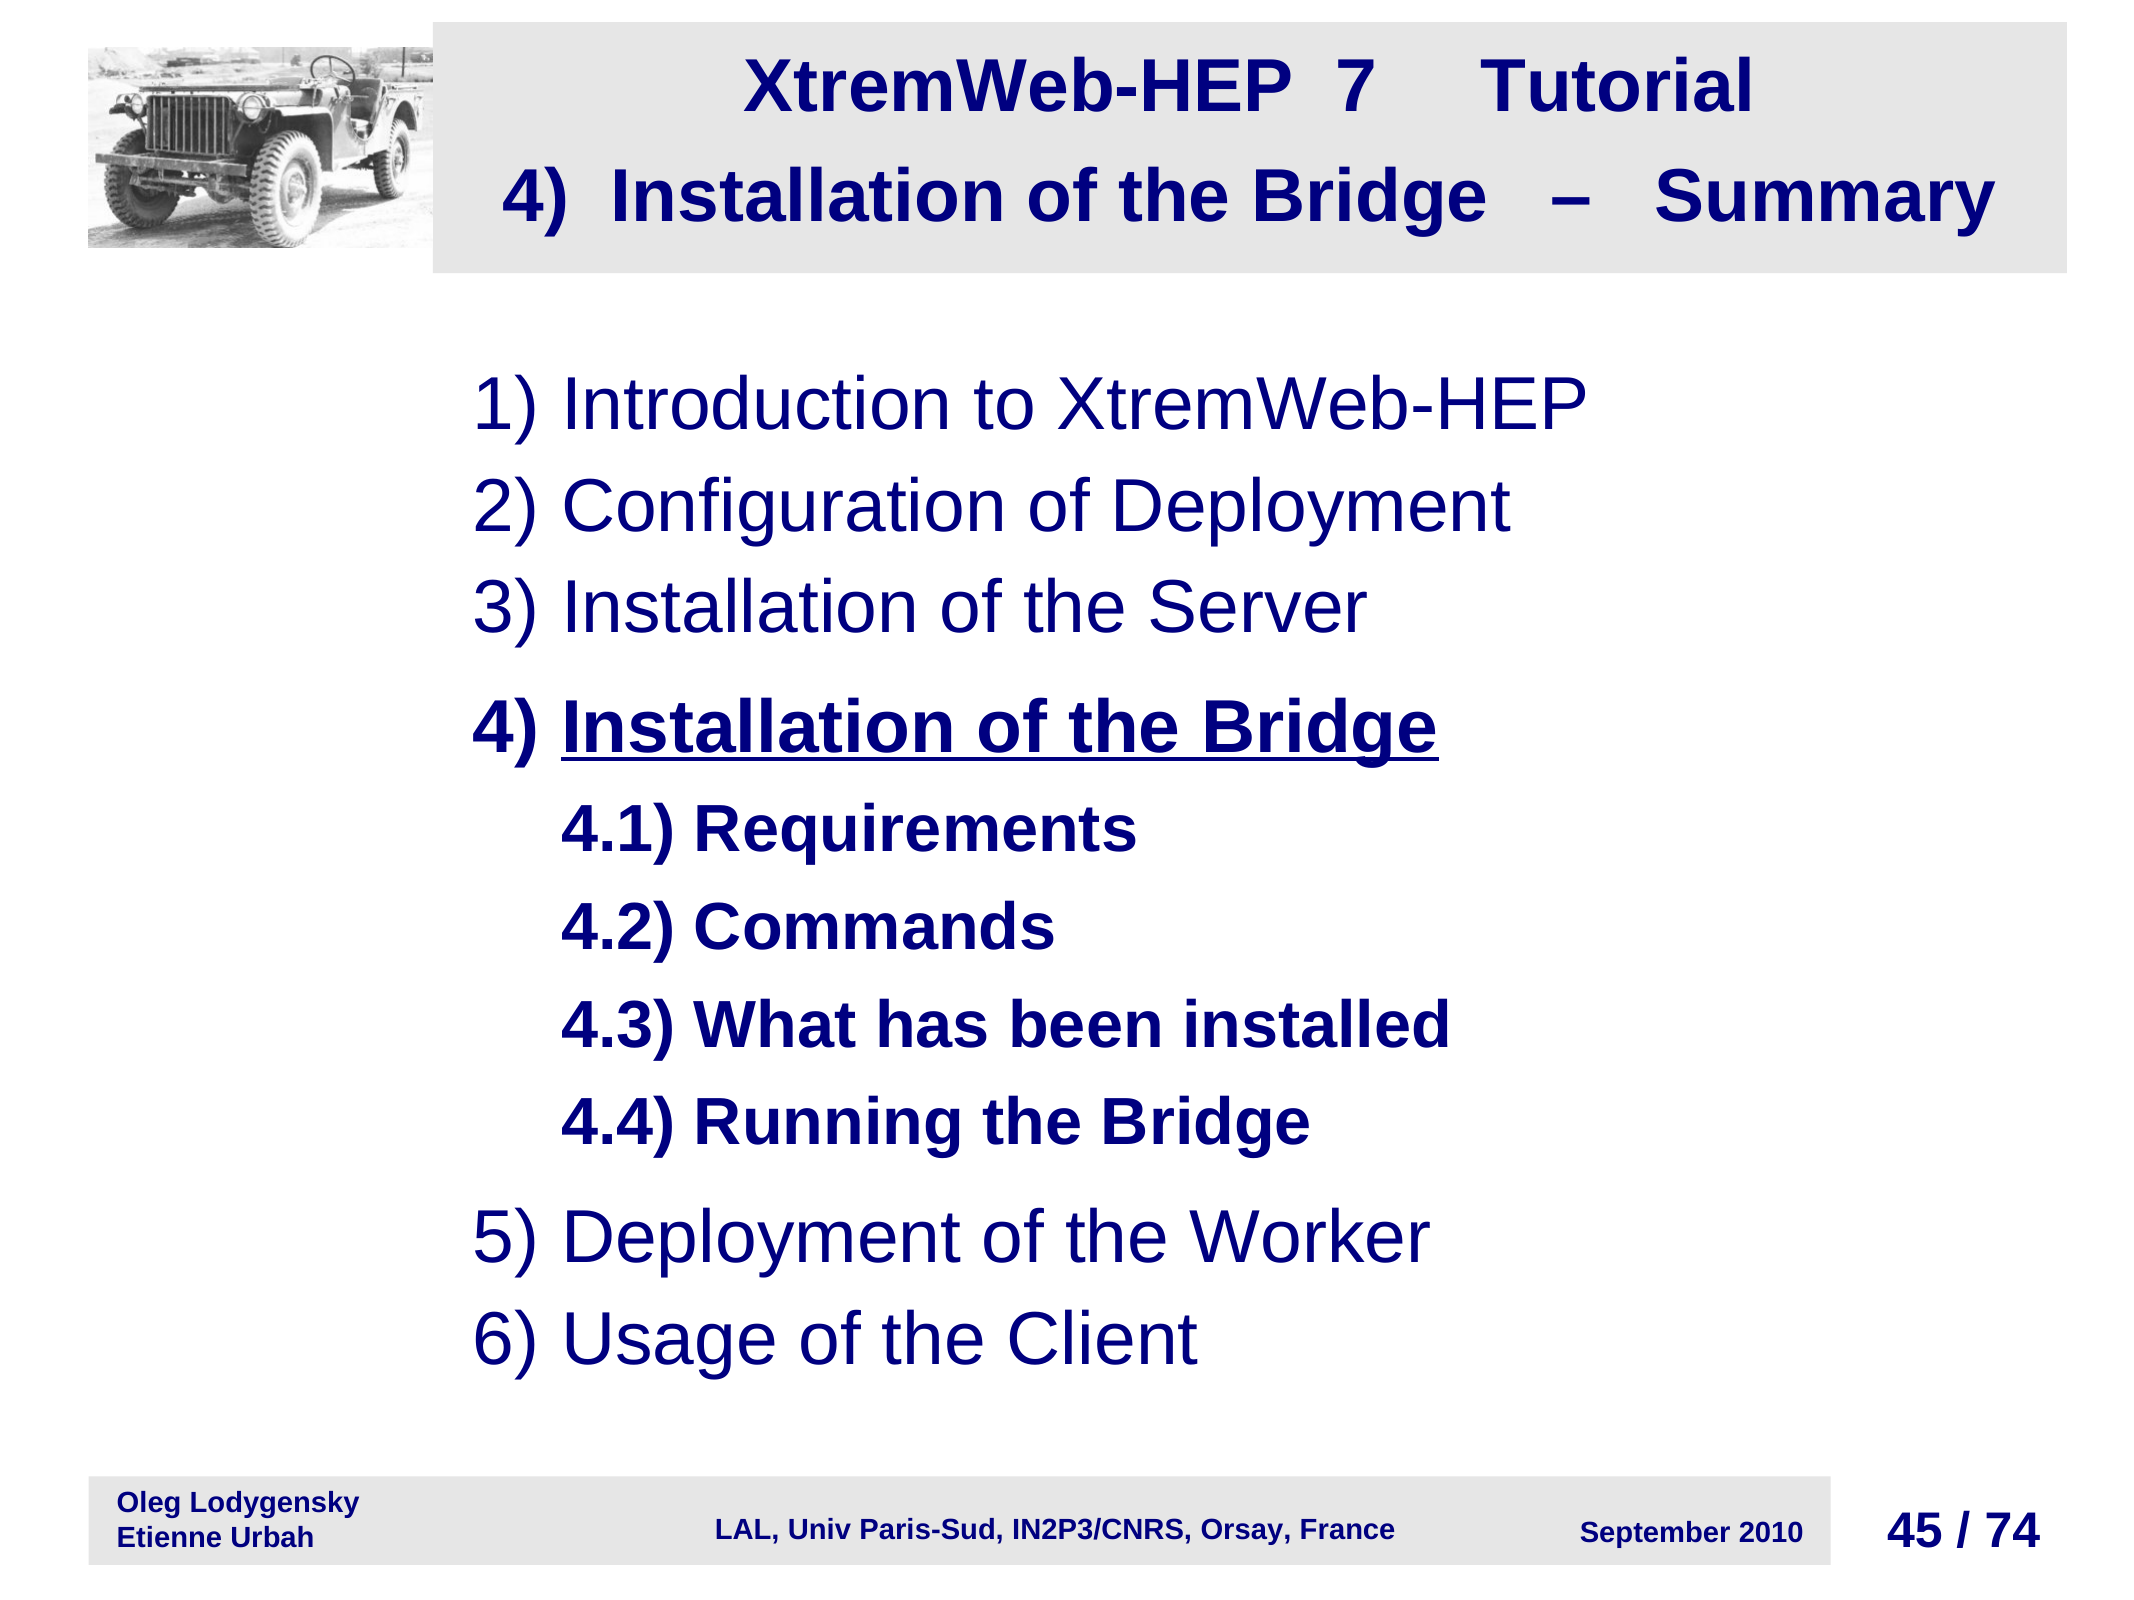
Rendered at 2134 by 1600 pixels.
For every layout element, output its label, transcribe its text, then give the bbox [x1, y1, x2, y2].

picture [88, 47, 433, 248]
title 4) Installation of the Bridge – Summary [442, 118, 2067, 266]
text_box Introduction to XtremWeb-HEP Configuration of Deployment Installation of the Server Installation of the Bridge Requirements Commands What has been installed Running the Bridge Deployment of the Worker Usage of the Client [472, 354, 1949, 1428]
